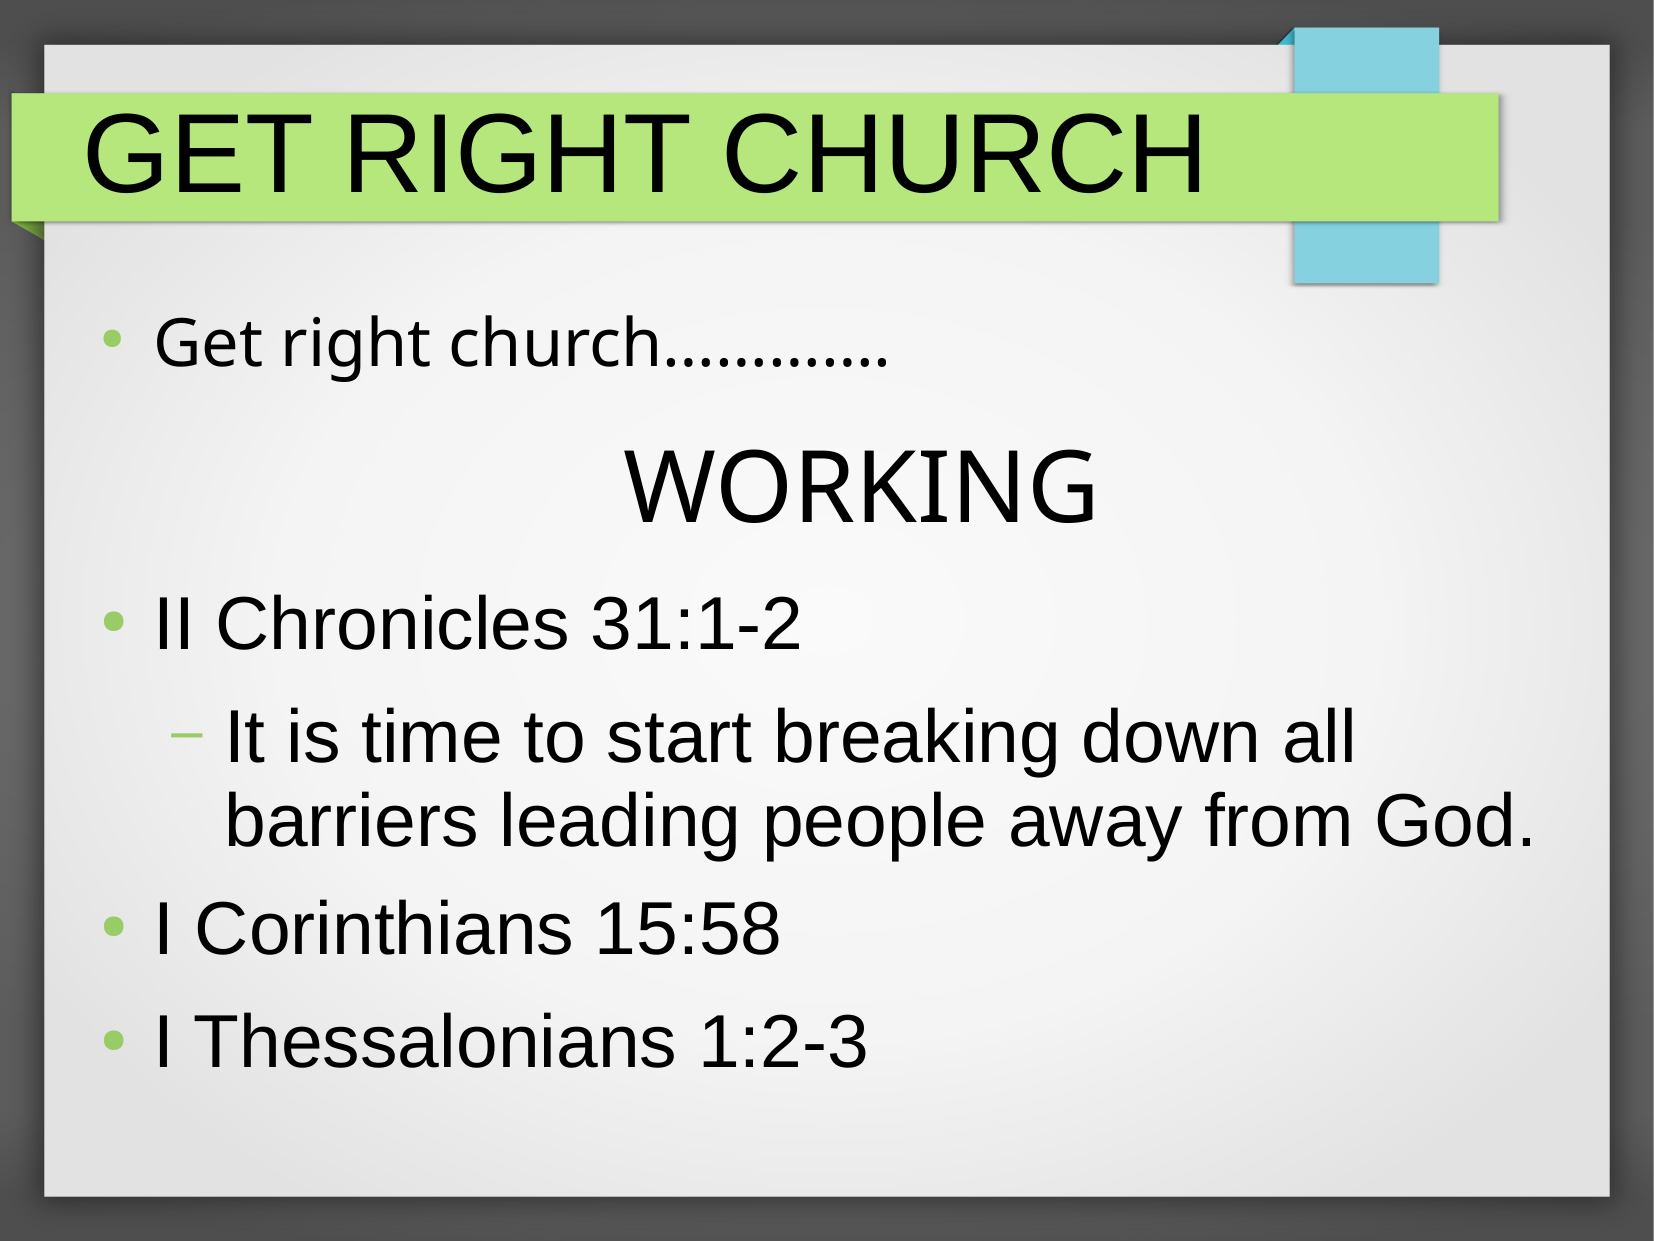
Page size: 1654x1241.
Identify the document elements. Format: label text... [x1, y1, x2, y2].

picture [0, 0, 1654, 1241]
list Get right church…………. WORKING II Chronicles 31:1-2 It is time to start breaking down all barriers leading people away from God. I Corinthians 15:58 I Thessalonians 1:2-3 [82, 295, 1571, 1126]
title GET RIGHT CHURCH [82, 90, 1264, 217]
